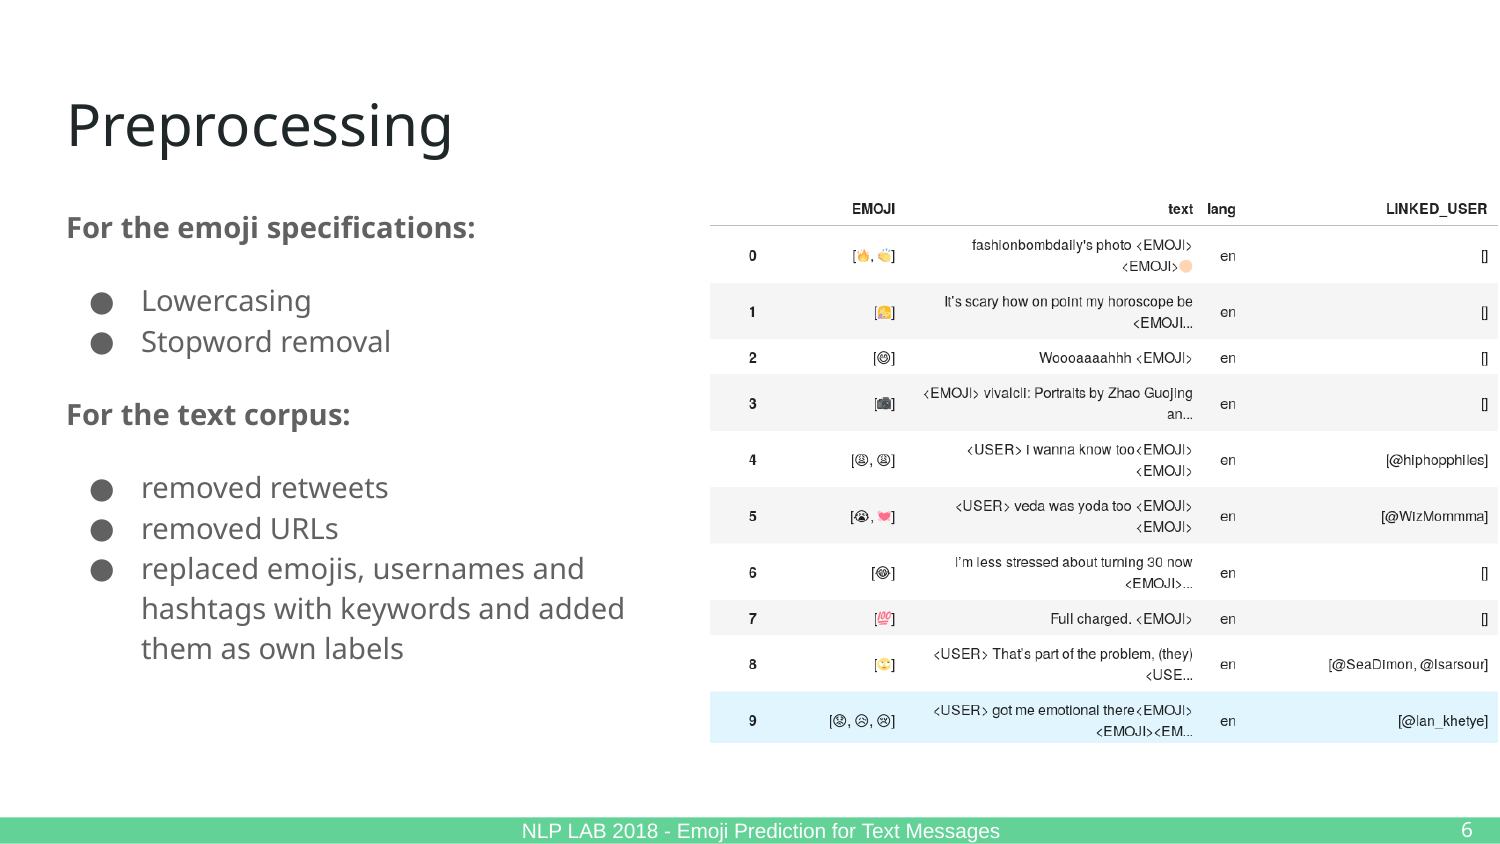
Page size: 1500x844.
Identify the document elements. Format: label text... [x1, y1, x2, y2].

list For the emoji specifications: Lowercasing Stopword removal For the text corpus: removed retweets removed URLs replaced emojis, usernames and hashtags with keywords and added them as own labels [51, 189, 708, 750]
picture [707, 195, 1498, 743]
title Preprocessing [51, 72, 1449, 167]
slide_number <Foliennummer> [1397, 811, 1488, 844]
